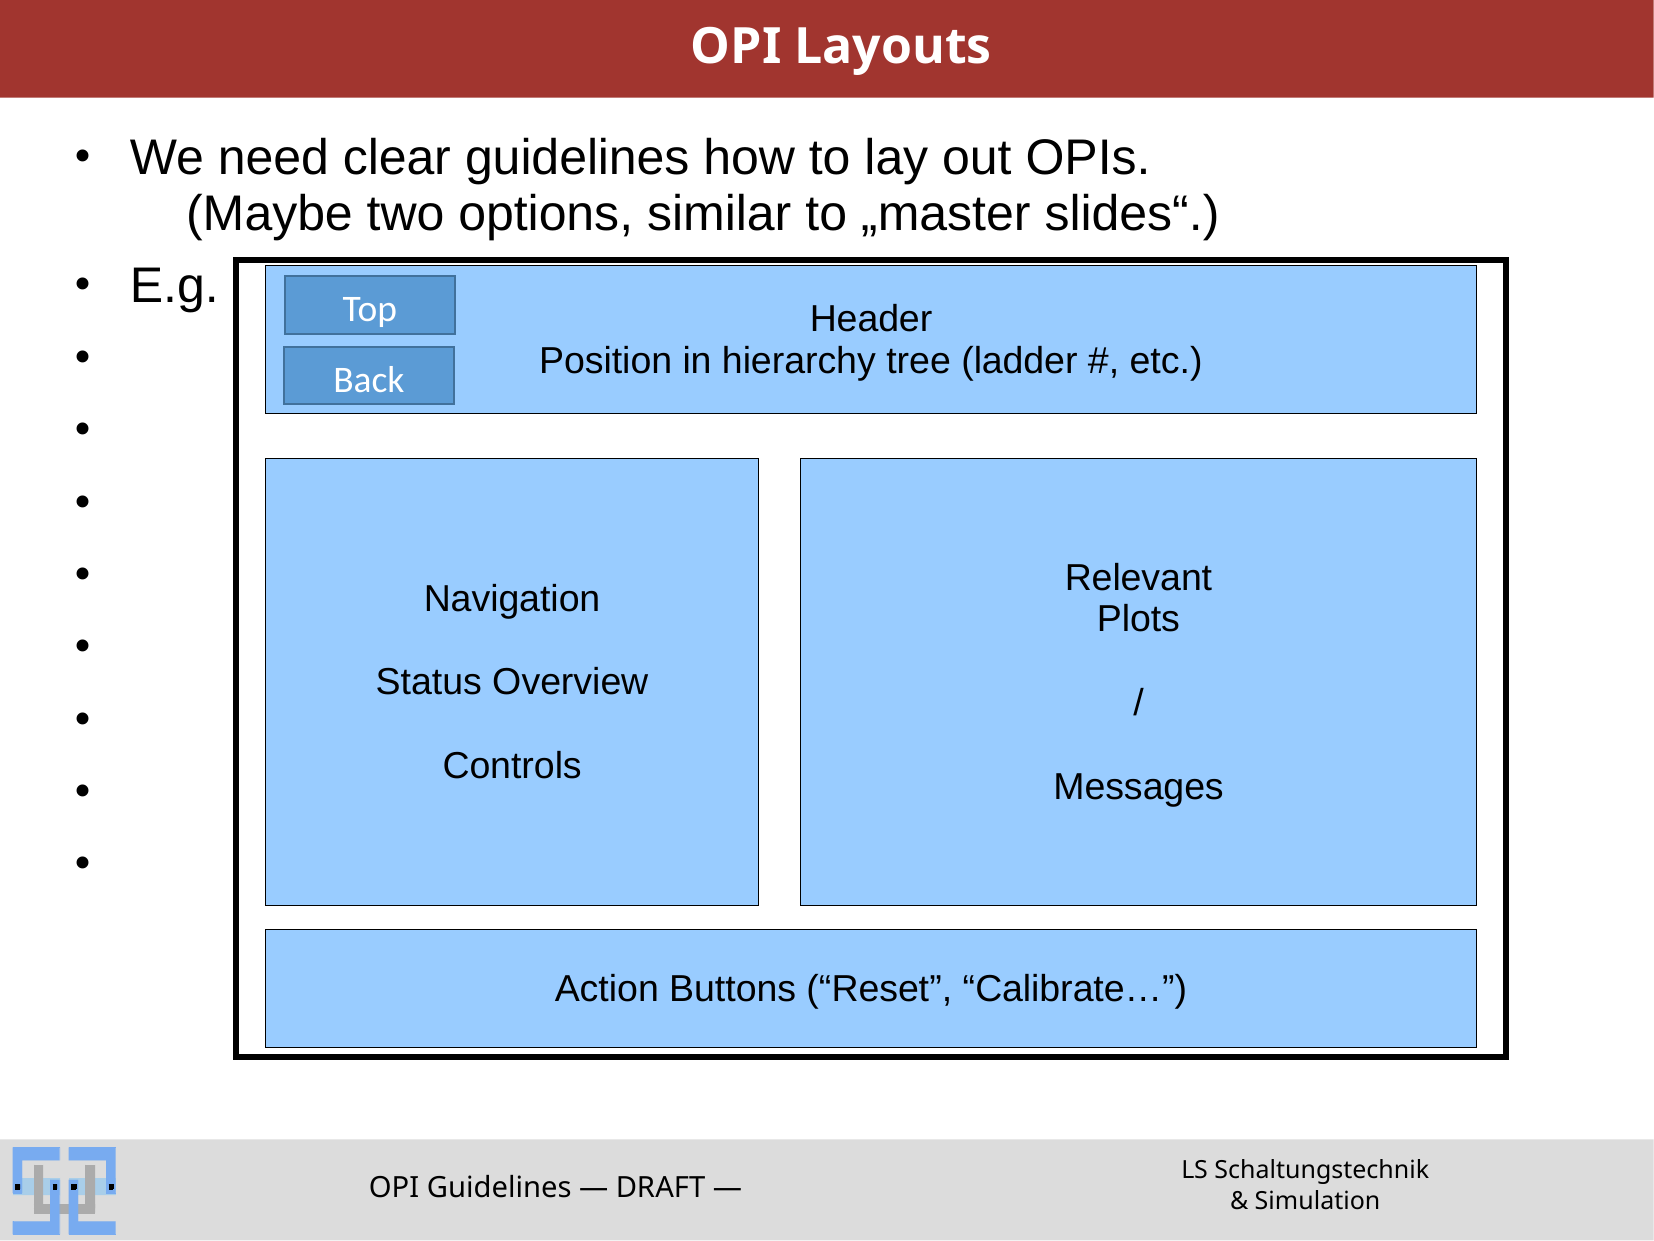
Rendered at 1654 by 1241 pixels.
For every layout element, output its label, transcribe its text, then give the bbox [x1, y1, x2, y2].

title OPI Layouts [97, 6, 1586, 81]
text_box Action Buttons (“Reset”, “Calibrate…”) [265, 929, 1477, 1048]
text_box Back [284, 347, 454, 404]
text_box Navigation Status Overview Controls [265, 458, 759, 906]
text_box Top [285, 276, 455, 334]
text_box Header Position in hierarchy tree (ladder #, etc.) [265, 265, 1477, 414]
text_box OPI Guidelines — DRAFT — [368, 1167, 1122, 1211]
list We need clear guidelines how to lay out OPIs. (Maybe two options, similar to „master slides“.) E.g. [73, 130, 1579, 1123]
text_box Relevant Plots / Messages [800, 458, 1477, 906]
